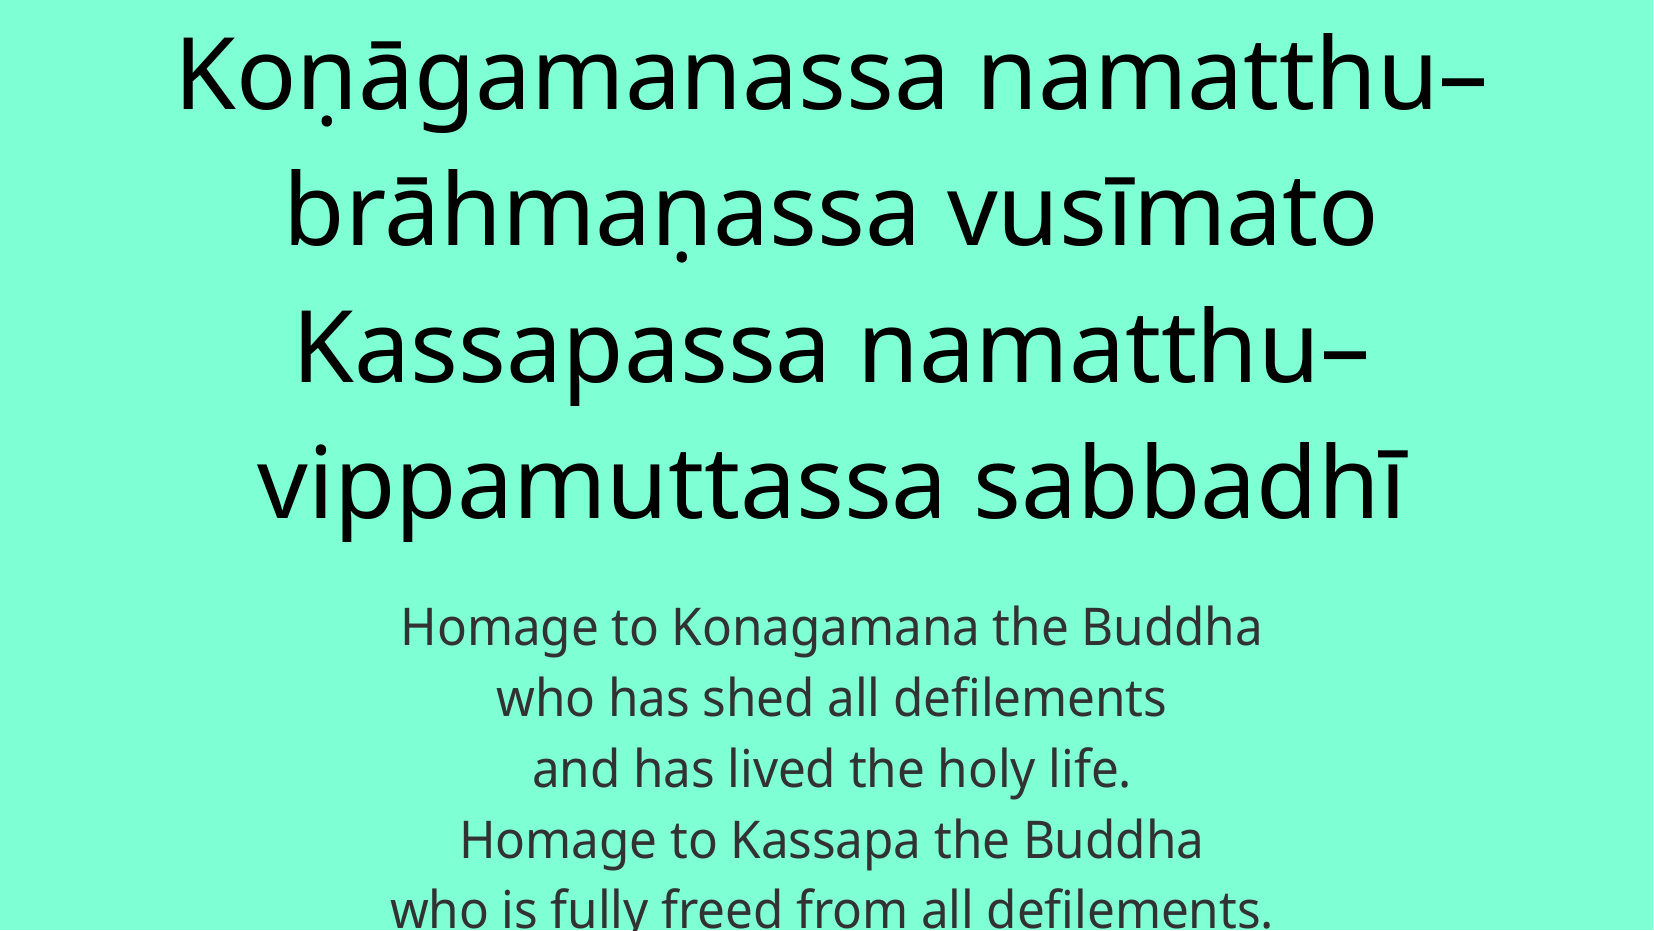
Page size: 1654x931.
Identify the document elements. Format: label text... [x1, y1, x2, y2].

subtitle Koṇāgamanassa namatthu– brāhmaṇassa vusīmato Kassapassa namatthu– vippamuttassa sabbadhī Homage to Konagamana the Buddha who has shed all defilements and has lived the holy life. Homage to Kassapa the Buddha who is fully freed from all defilements. [46, 10, 1618, 931]
